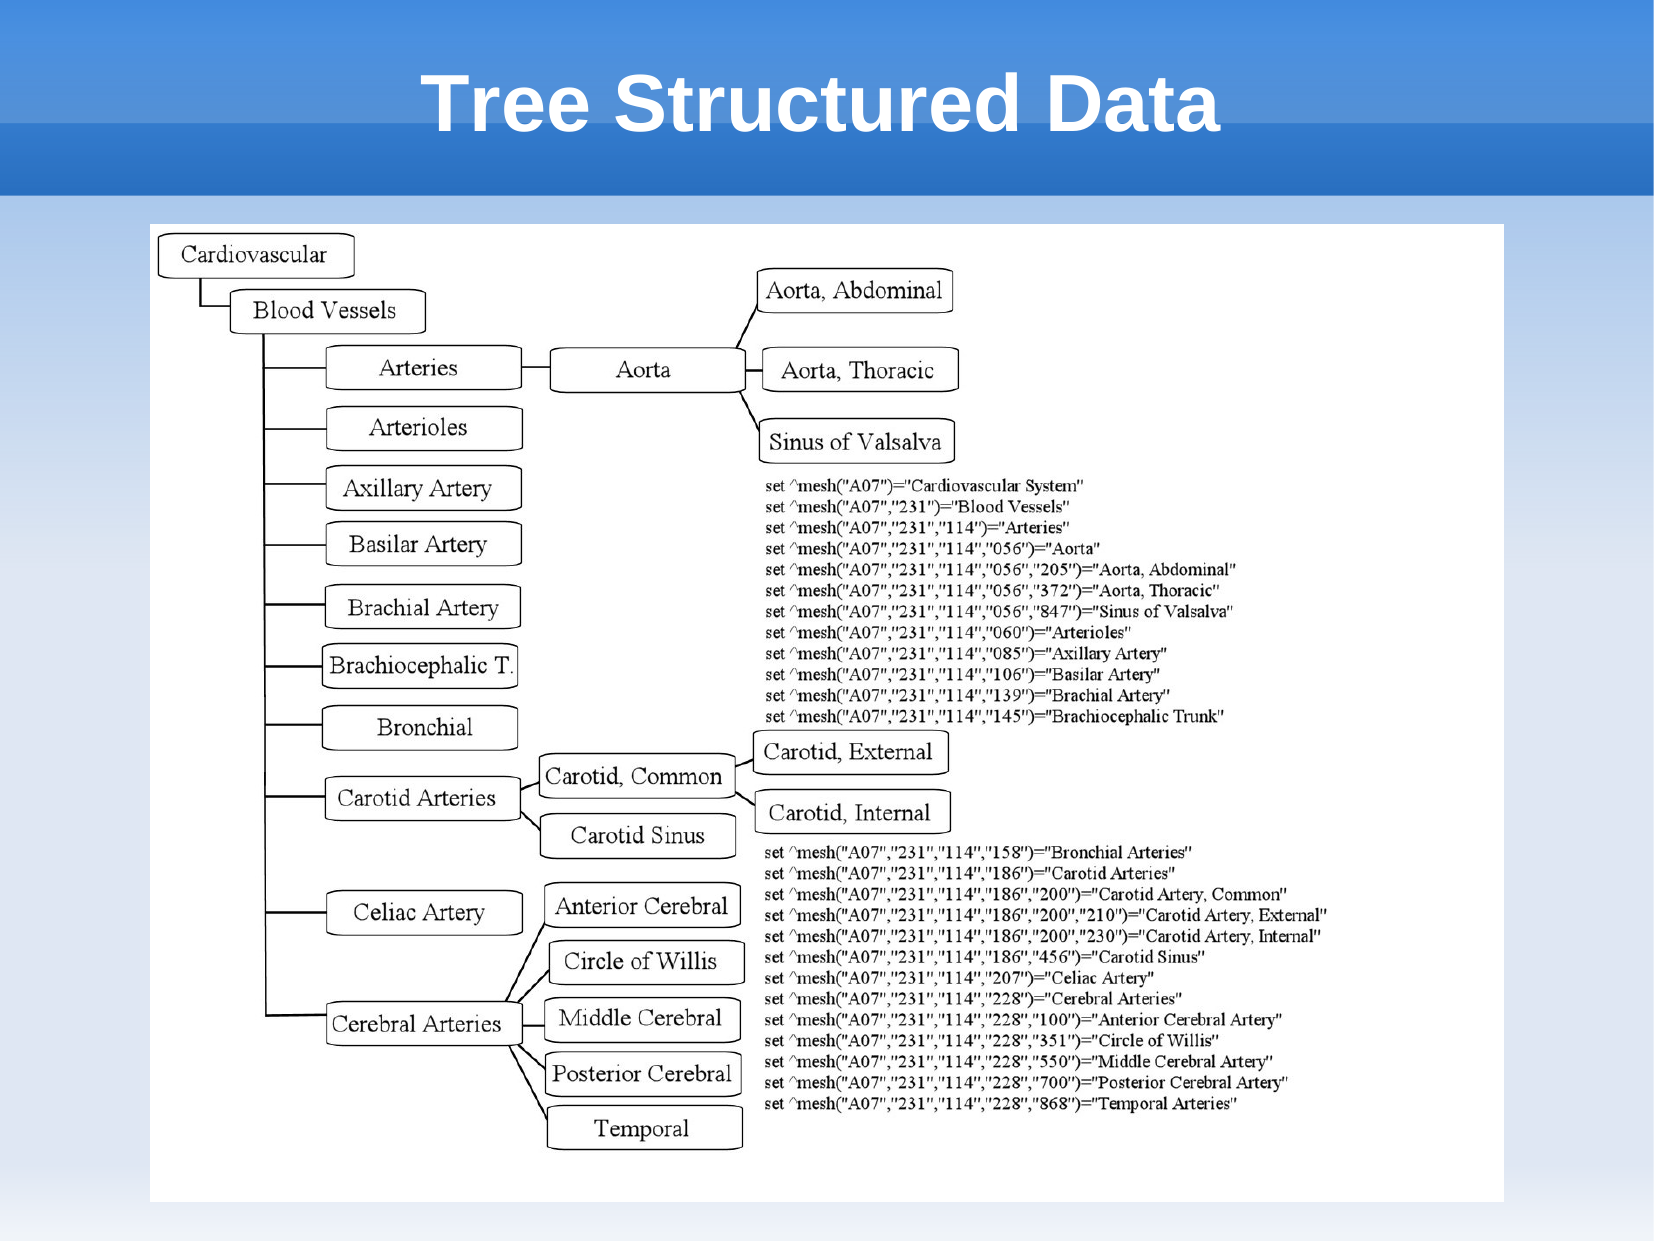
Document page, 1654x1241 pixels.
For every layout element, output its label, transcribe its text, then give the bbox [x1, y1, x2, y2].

subtitle [82, 219, 1571, 1179]
title Tree Structured Data [76, 0, 1565, 208]
picture [0, 0, 1654, 1241]
